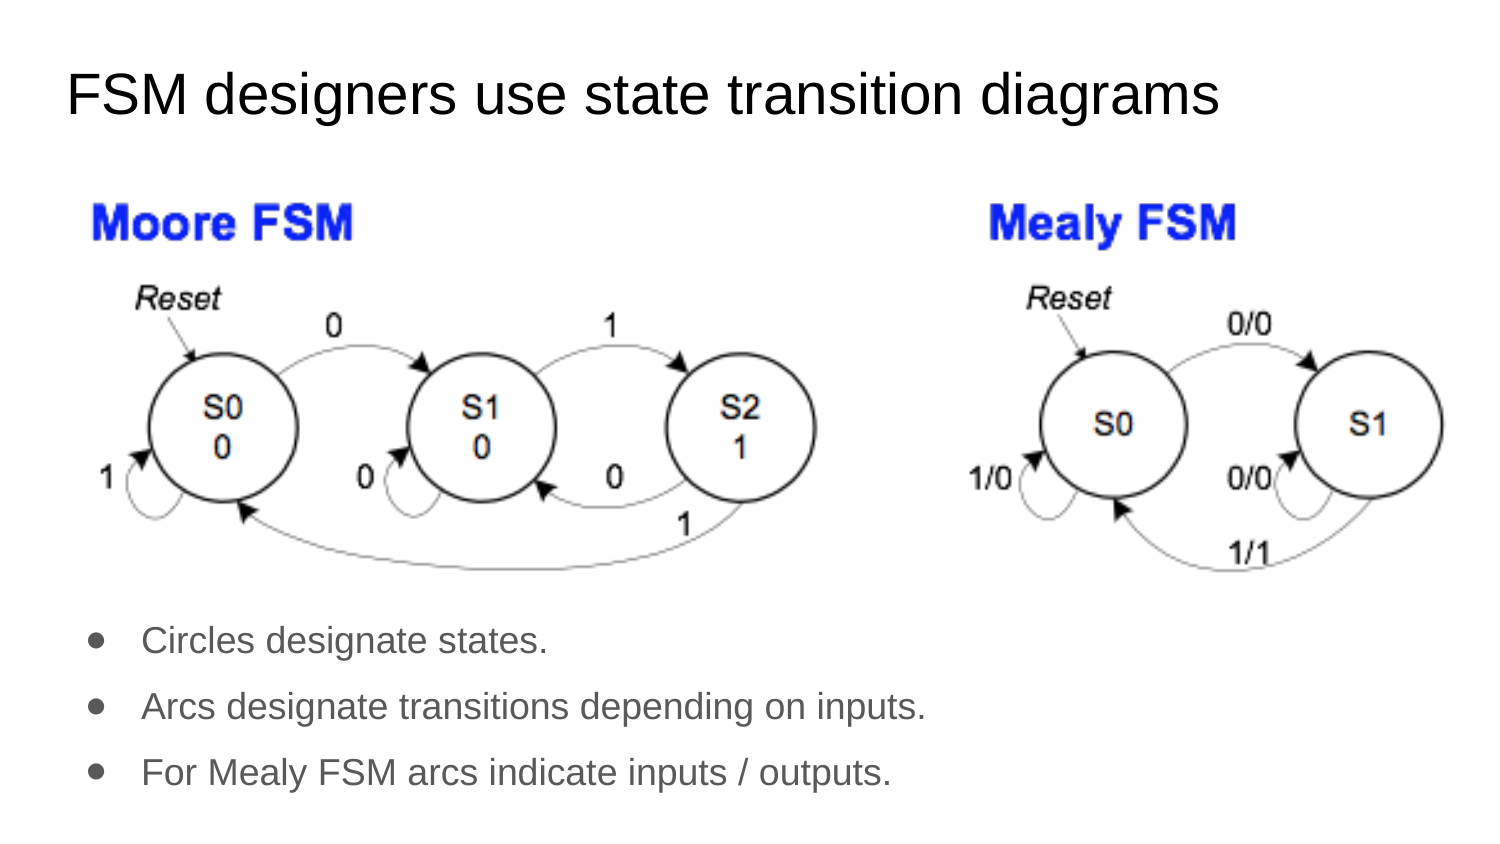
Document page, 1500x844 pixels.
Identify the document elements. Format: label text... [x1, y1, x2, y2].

picture [950, 184, 1449, 600]
list Circles designate states. Arcs designate transitions depending on inputs. For Mealy FSM arcs indicate inputs / outputs. [51, 600, 1449, 804]
title FSM designers use state transition diagrams [51, 40, 1449, 135]
picture [67, 184, 823, 600]
